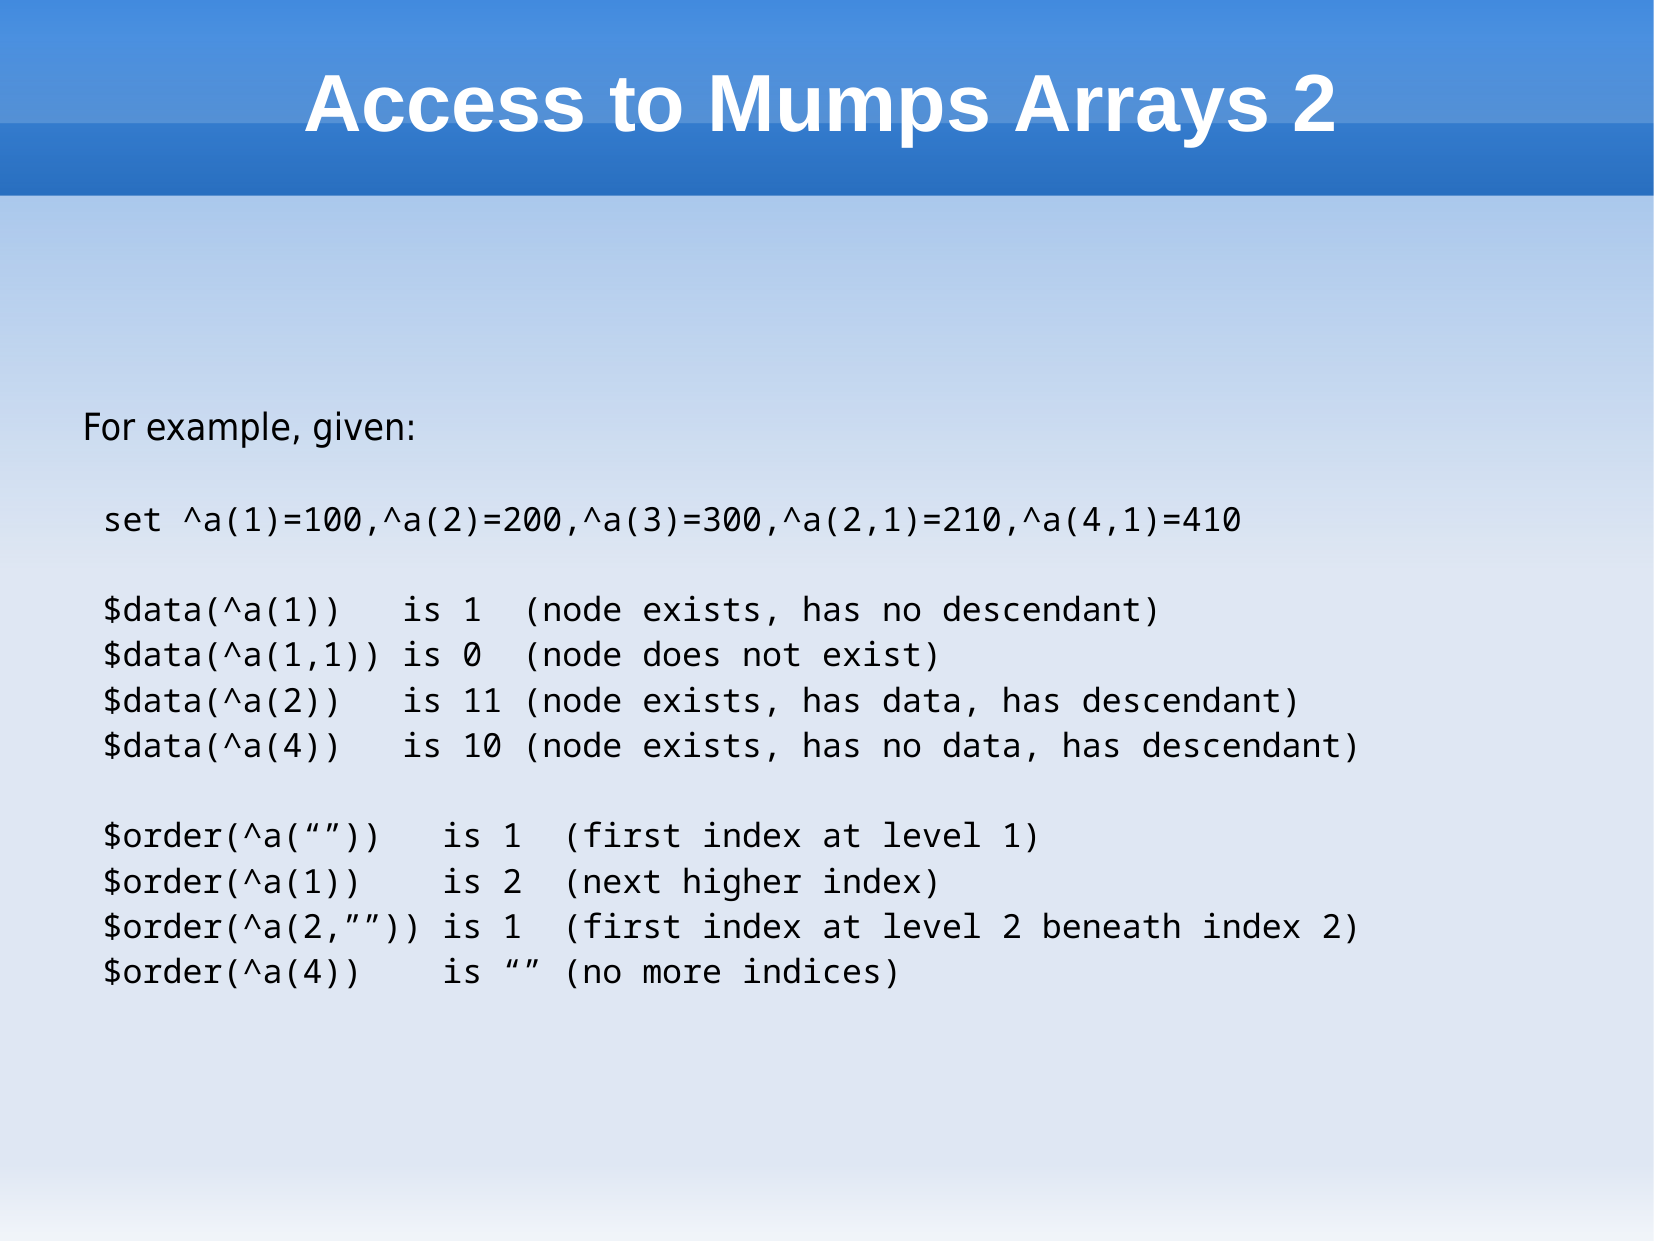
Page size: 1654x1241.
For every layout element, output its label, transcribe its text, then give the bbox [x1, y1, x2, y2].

subtitle For example, given: set ^a(1)=100,^a(2)=200,^a(3)=300,^a(2,1)=210,^a(4,1)=410 $data(^a(1)) is 1 (node exists, has no descendant) $data(^a(1,1)) is 0 (node does not exist) $data(^a(2)) is 11 (node exists, has data, has descendant) $data(^a(4)) is 10 (node exists, has no data, has descendant) $order(^a(“”)) is 1 (first index at level 1) $order(^a(1)) is 2 (next higher index) $order(^a(2,””)) is 1 (first index at level 2 beneath index 2) $order(^a(4)) is “” (no more indices) [82, 290, 1571, 1109]
title Access to Mumps Arrays 2 [76, 0, 1565, 208]
picture [0, 0, 1654, 1241]
